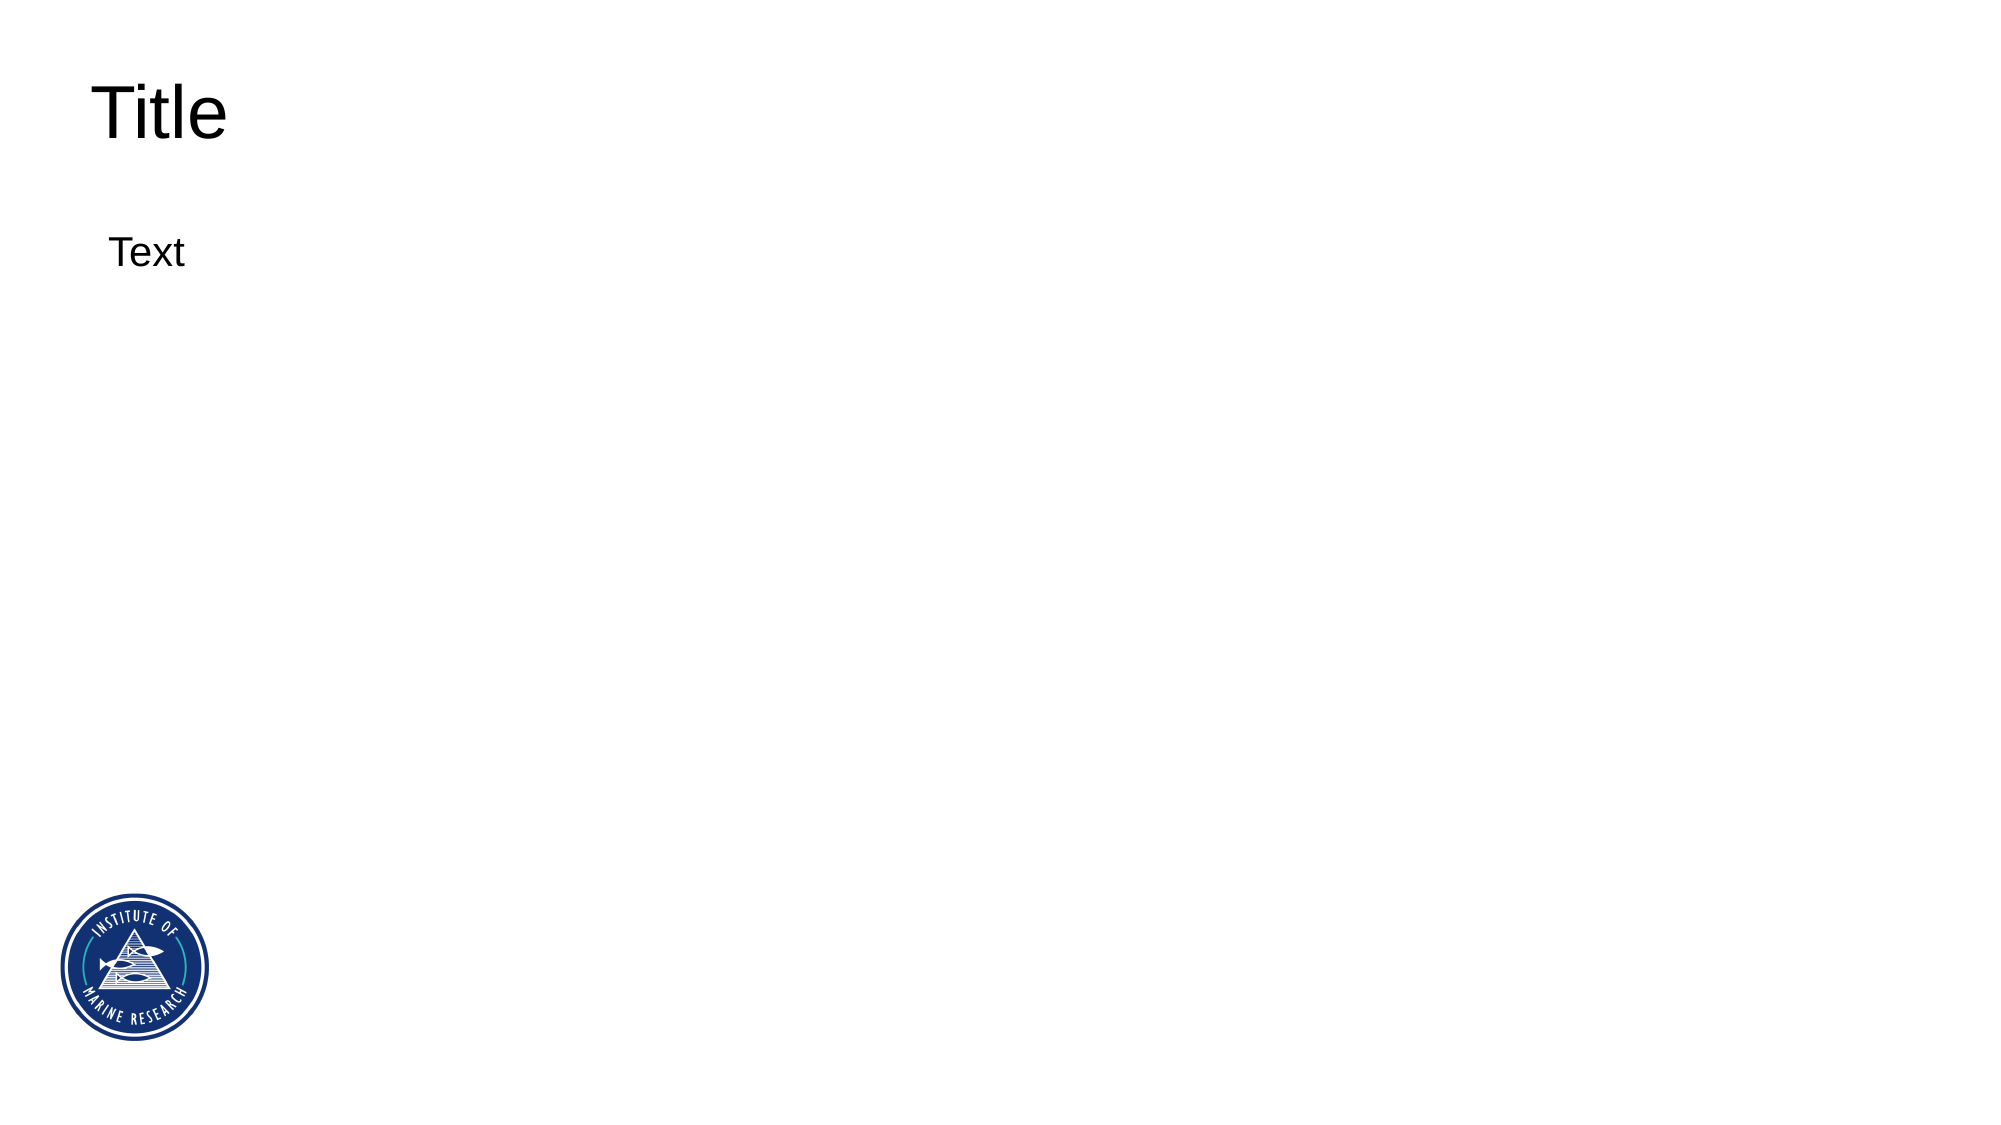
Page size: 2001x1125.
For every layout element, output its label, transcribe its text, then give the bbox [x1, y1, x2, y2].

text_box Text [93, 217, 1968, 283]
text_box Title [75, 56, 1827, 162]
picture [58, 891, 211, 1043]
